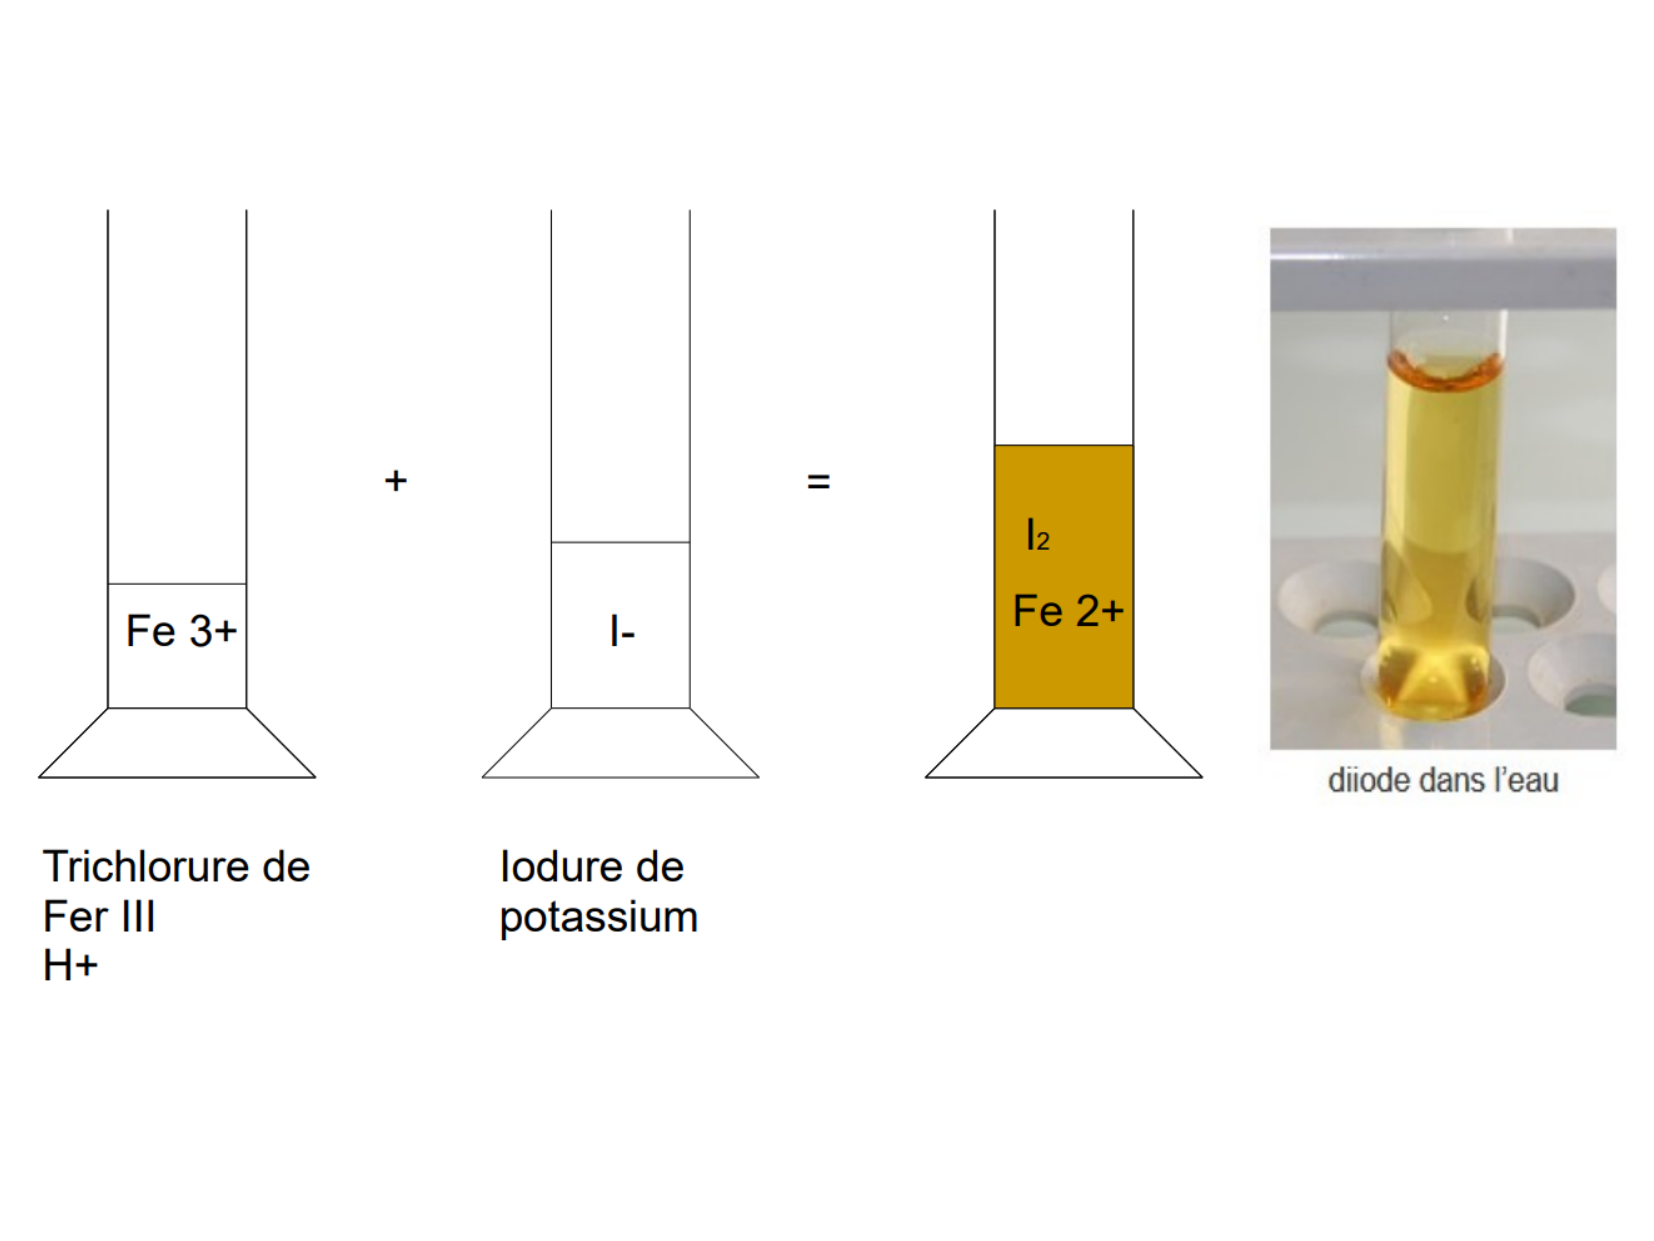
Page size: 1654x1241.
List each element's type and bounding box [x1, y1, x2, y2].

picture [3, 188, 1654, 1003]
